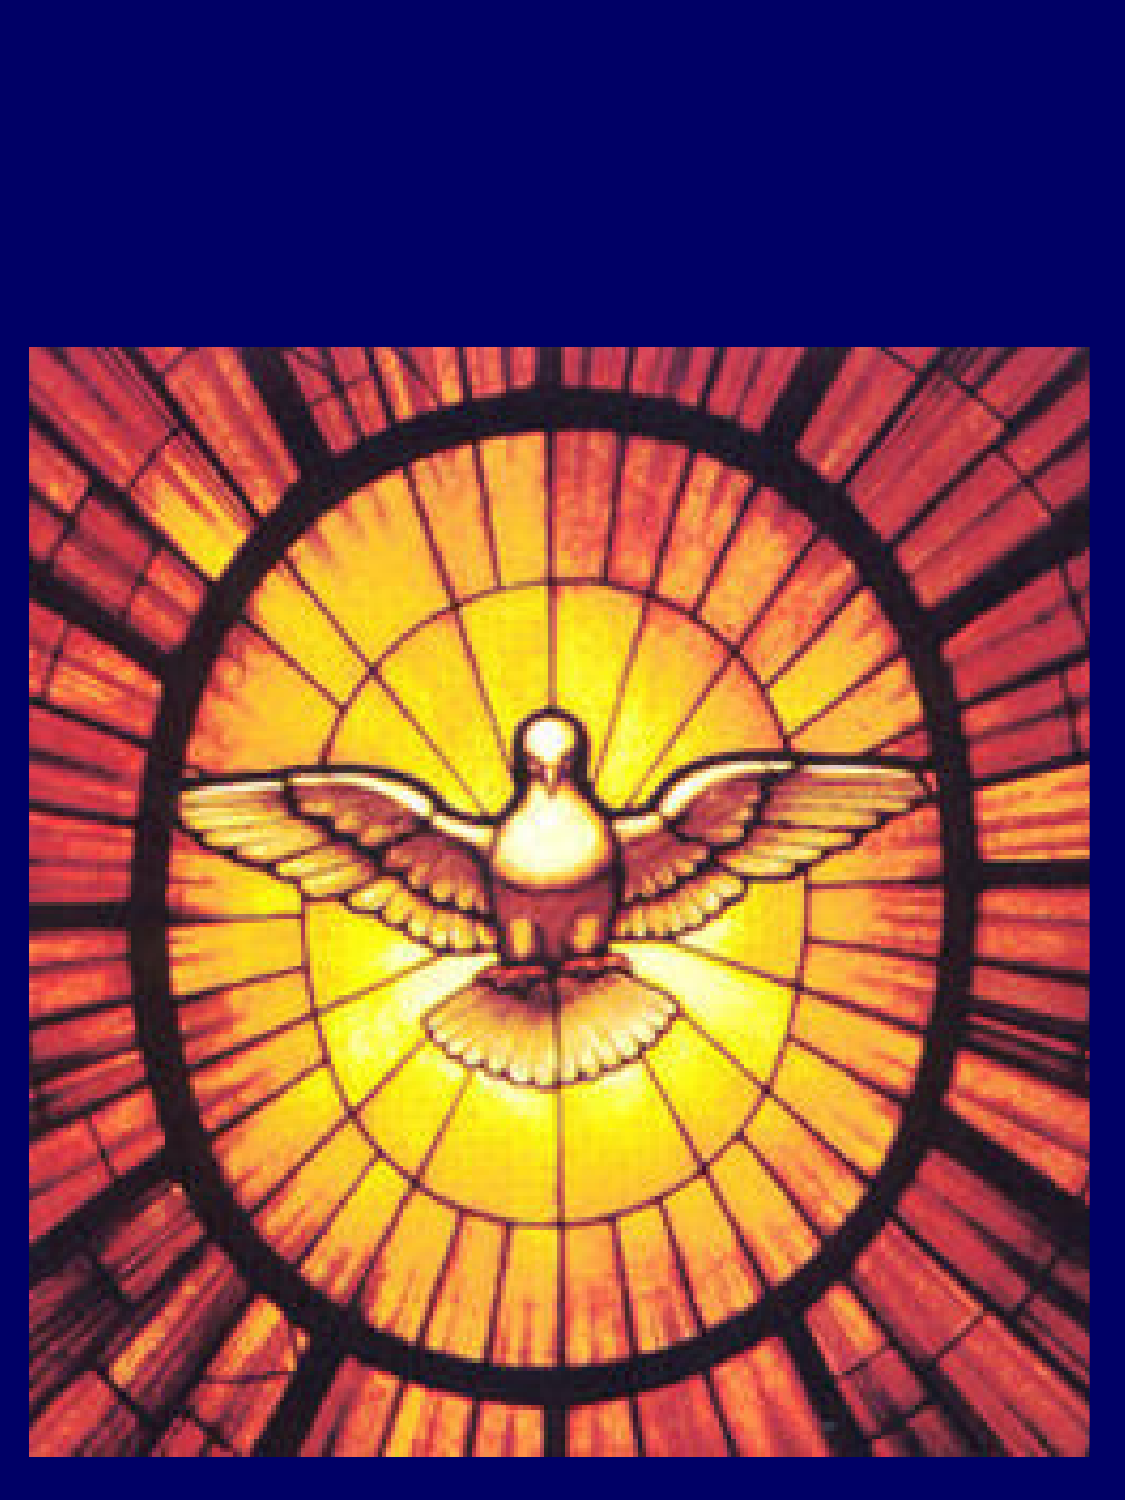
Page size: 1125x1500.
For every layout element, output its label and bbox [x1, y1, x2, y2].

picture [29, 347, 1090, 1459]
